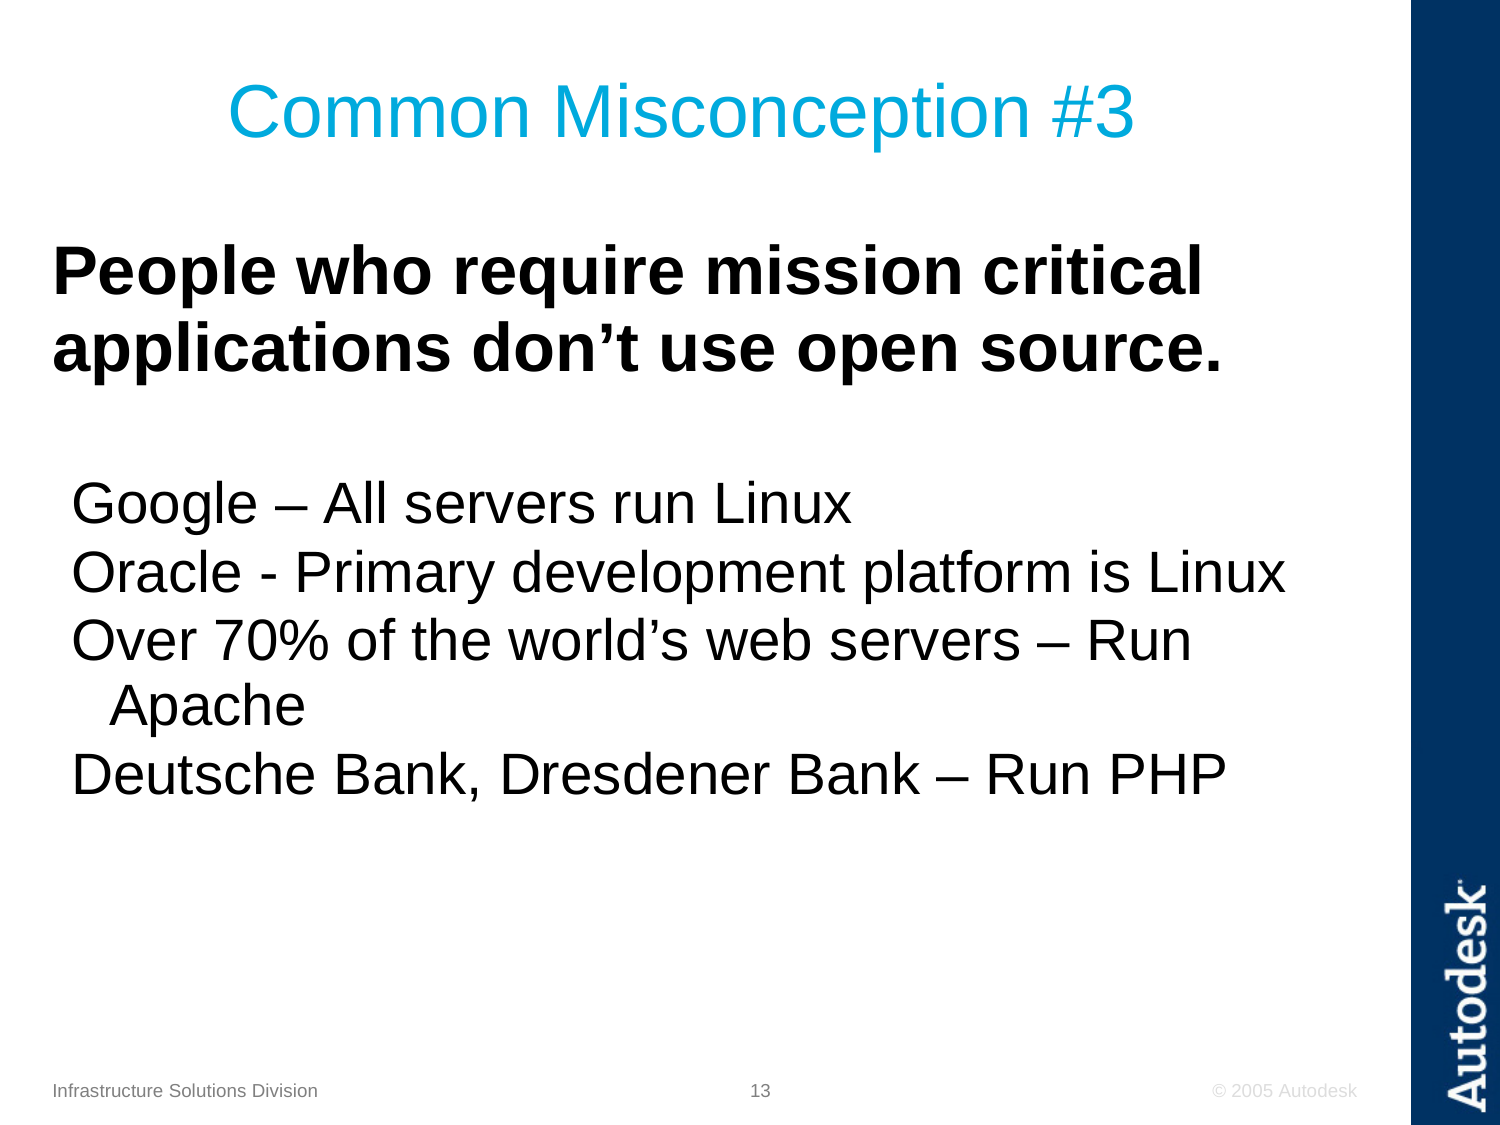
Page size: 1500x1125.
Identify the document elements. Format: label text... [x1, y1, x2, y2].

picture [1411, 0, 1500, 1125]
list People who require mission critical applications don’t use open source. Google – All servers run Linux Oracle - Primary development platform is Linux Over 70% of the world’s web servers – Run Apache Deutsche Bank, Dresdener Bank – Run PHP [52, 232, 1313, 1051]
title Common Misconception #3 [52, 22, 1313, 210]
